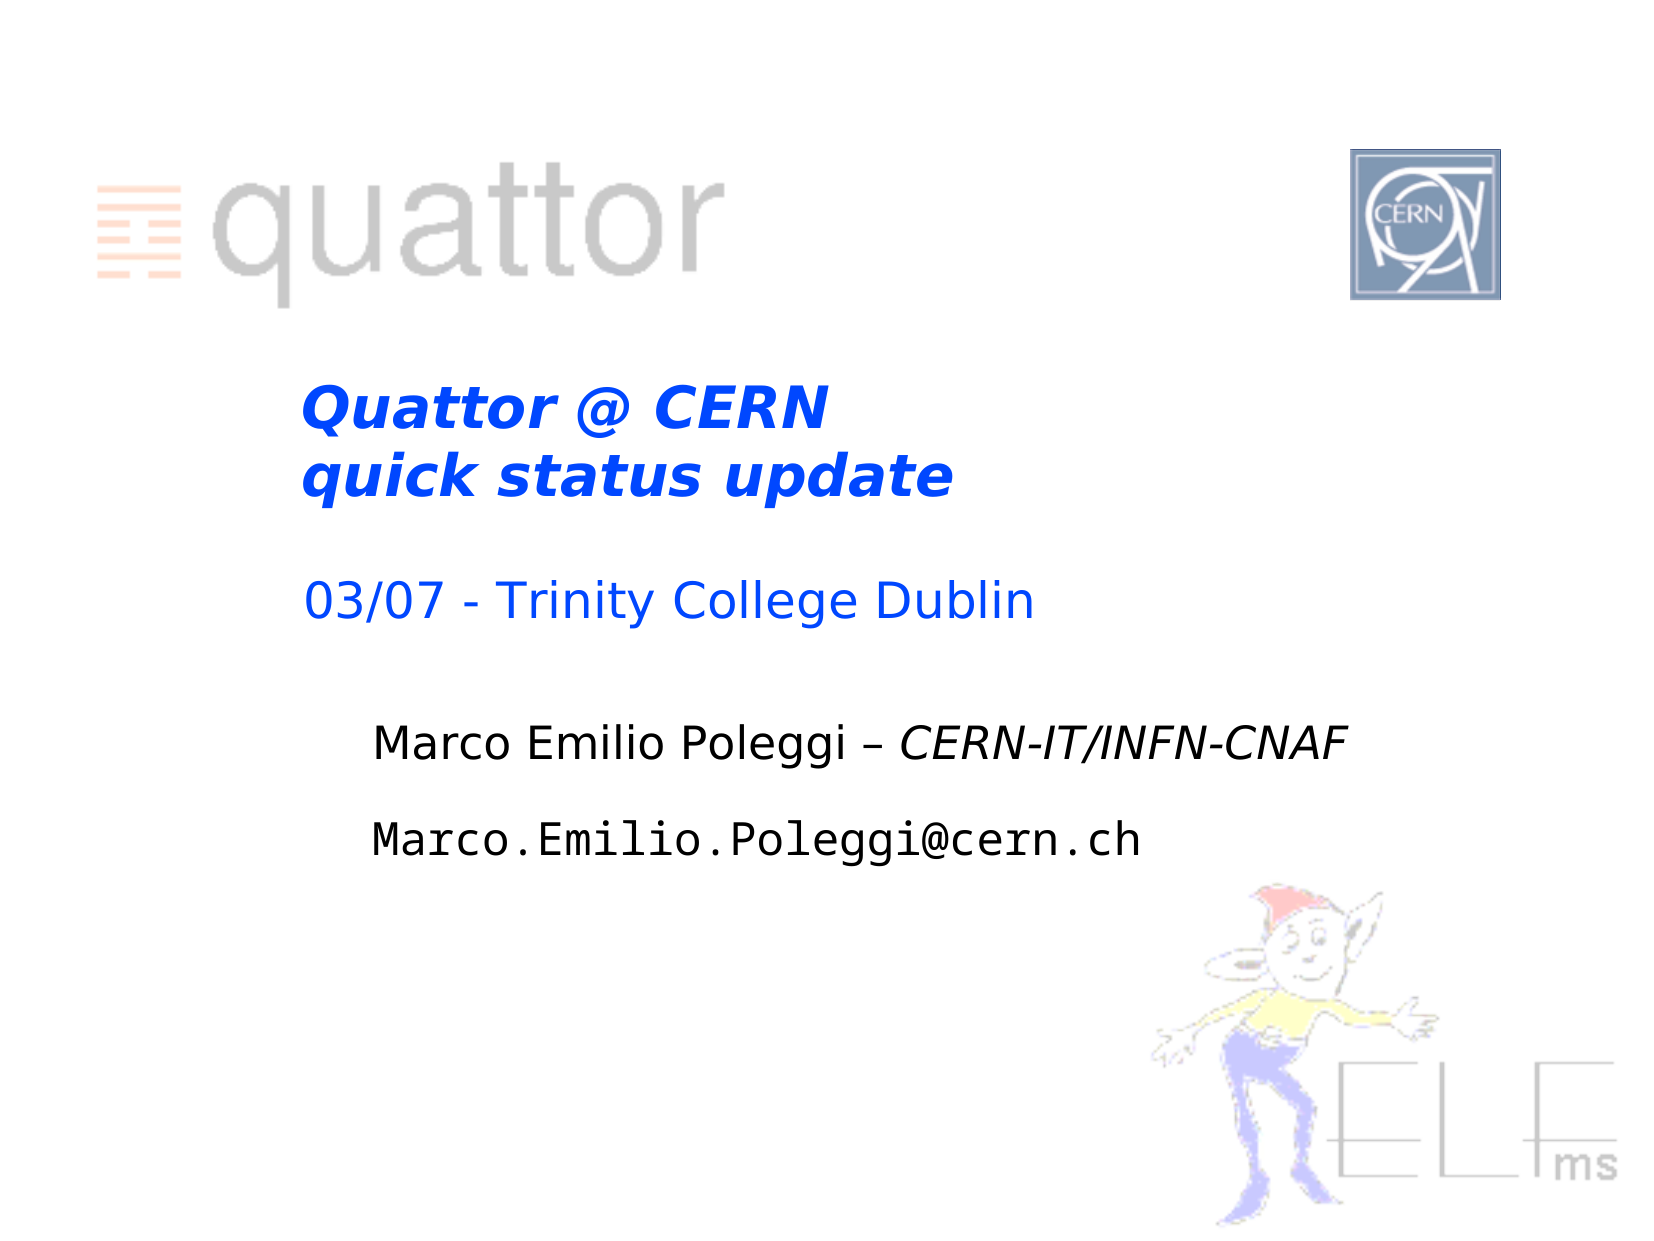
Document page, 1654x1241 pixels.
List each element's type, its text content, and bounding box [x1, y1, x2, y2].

subtitle Marco Emilio Poleggi – CERN-IT/INFN-CNAF Marco.Emilio.Poleggi@cern.ch [372, 718, 1351, 868]
title Quattor @ CERN quick status update [286, 367, 1447, 518]
text_box [1350, 150, 1501, 301]
title 03/07 - Trinity College Dublin [288, 529, 1449, 638]
